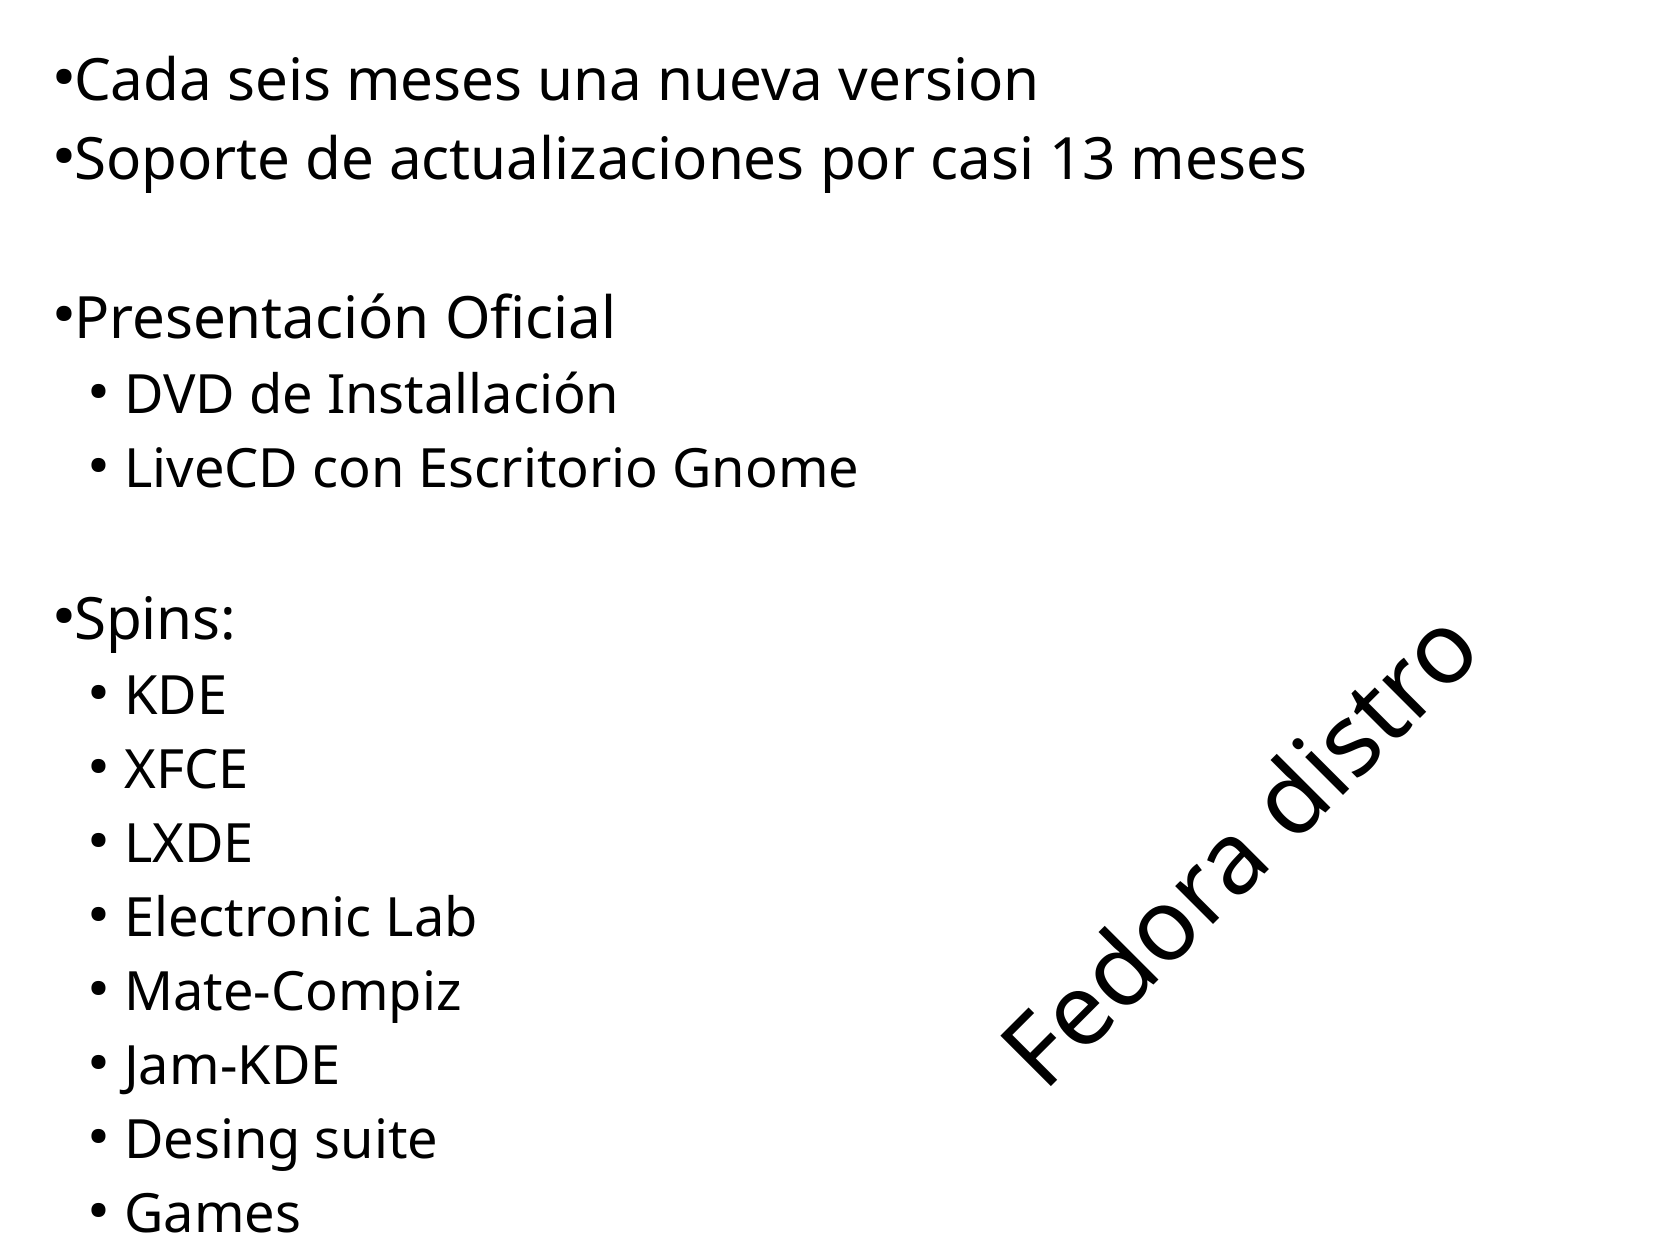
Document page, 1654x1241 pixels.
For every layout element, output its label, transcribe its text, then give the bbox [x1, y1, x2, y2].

text_box Cada seis meses una nueva version Soporte de actualizaciones por casi 13 meses Presentación Oficial DVD de Installación LiveCD con Escritorio Gnome Spins: KDE XFCE LXDE Electronic Lab Mate-Compiz Jam-KDE Desing suite Games Sugar on a Stick Robotics [38, 30, 1614, 1204]
